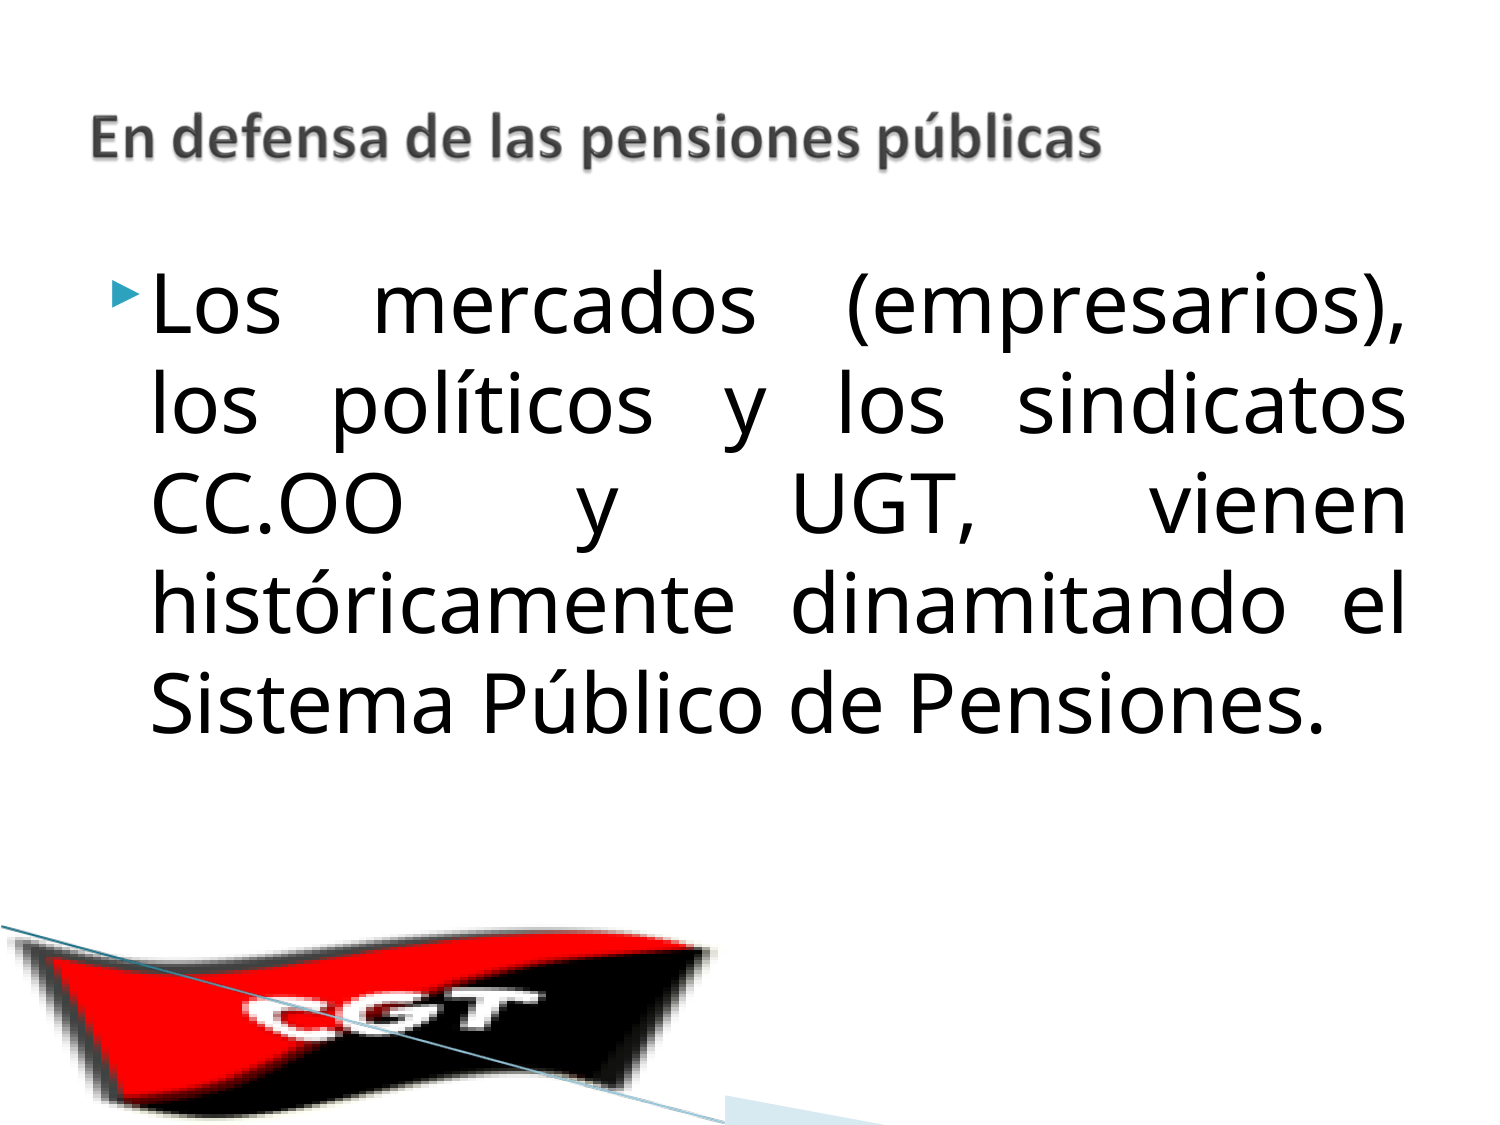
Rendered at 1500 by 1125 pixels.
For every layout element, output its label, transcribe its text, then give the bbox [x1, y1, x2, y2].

text_box Los mercados (empresarios), los políticos y los sindicatos CC.OO y UGT, vienen históricamente dinamitando el Sistema Público de Pensiones. [75, 242, 1426, 867]
picture [0, 924, 726, 1125]
picture [43, 43, 1427, 235]
